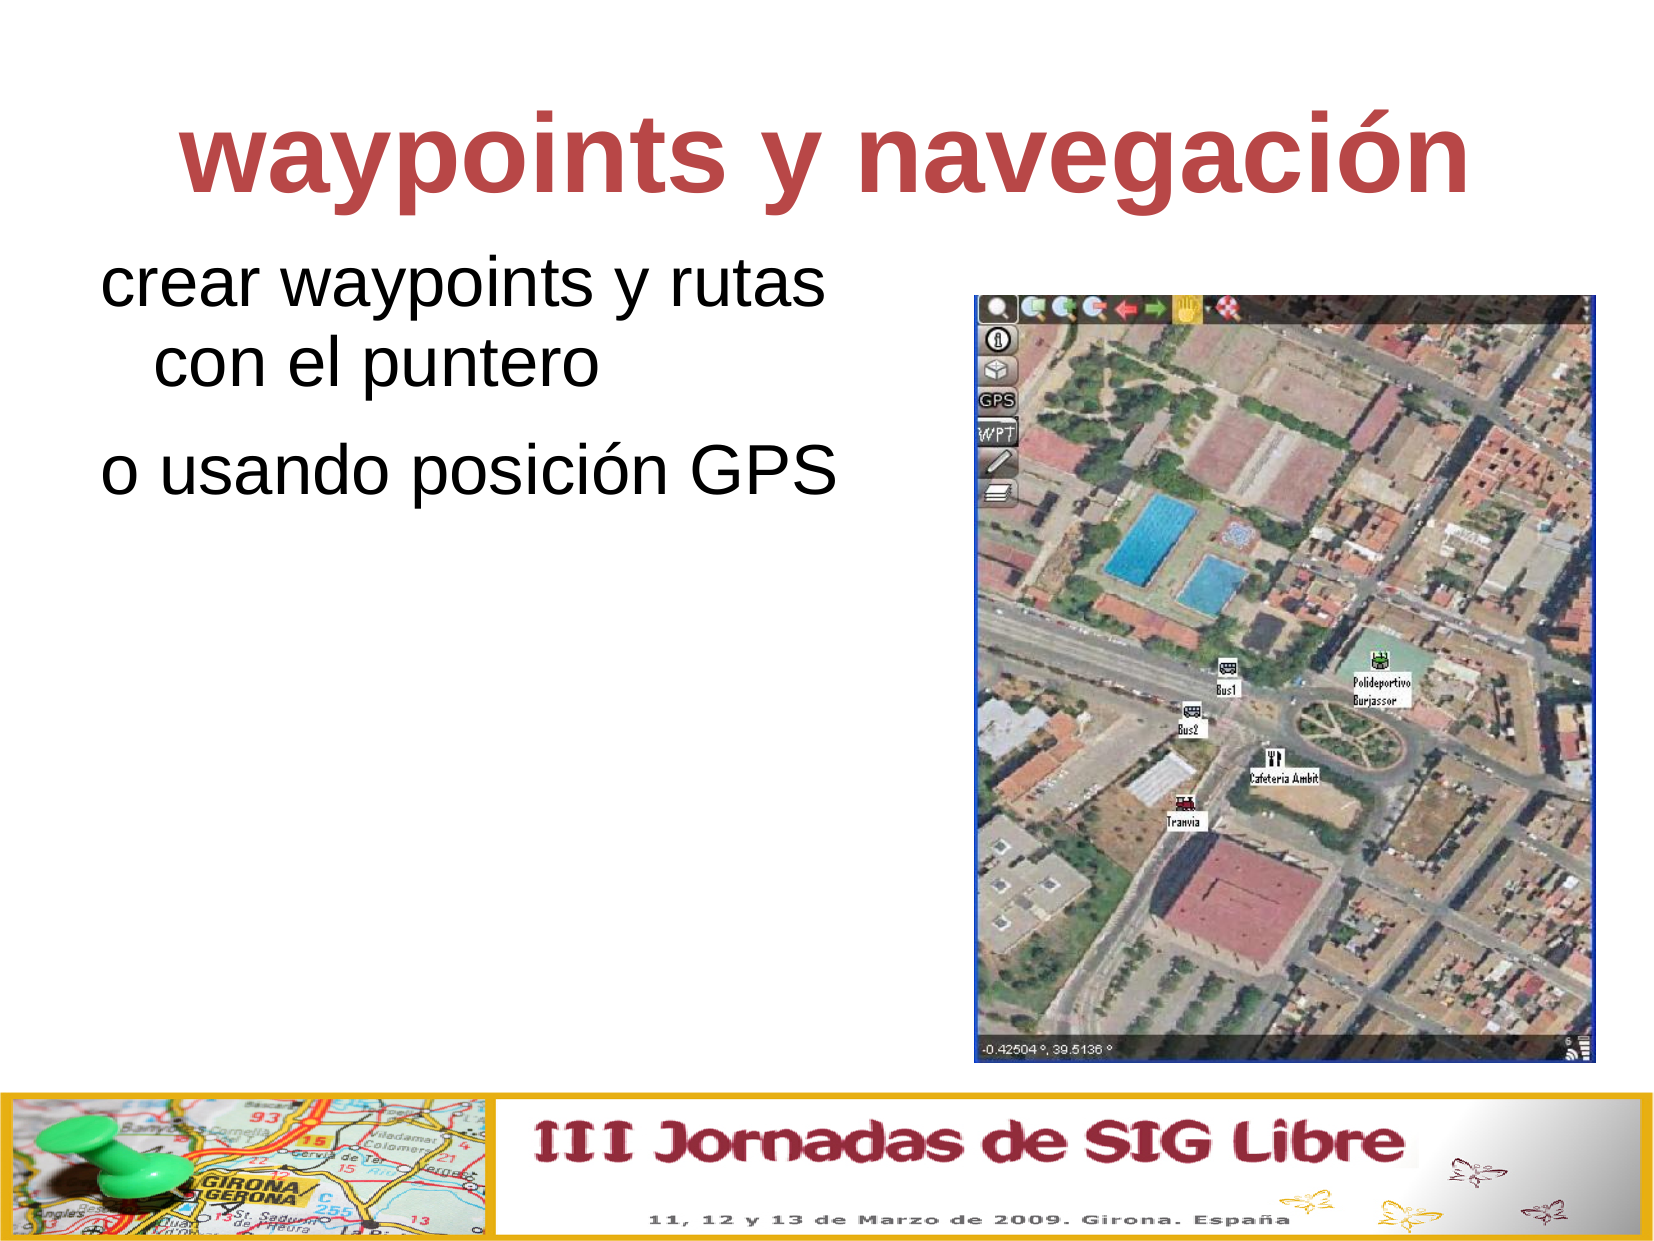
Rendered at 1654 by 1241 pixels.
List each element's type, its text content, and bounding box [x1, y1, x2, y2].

title waypoints y navegación [82, 56, 1571, 242]
picture [974, 295, 1596, 1063]
picture [0, 1092, 1654, 1241]
list crear waypoints y rutas con el puntero o usando posición GPS [82, 242, 1571, 1047]
